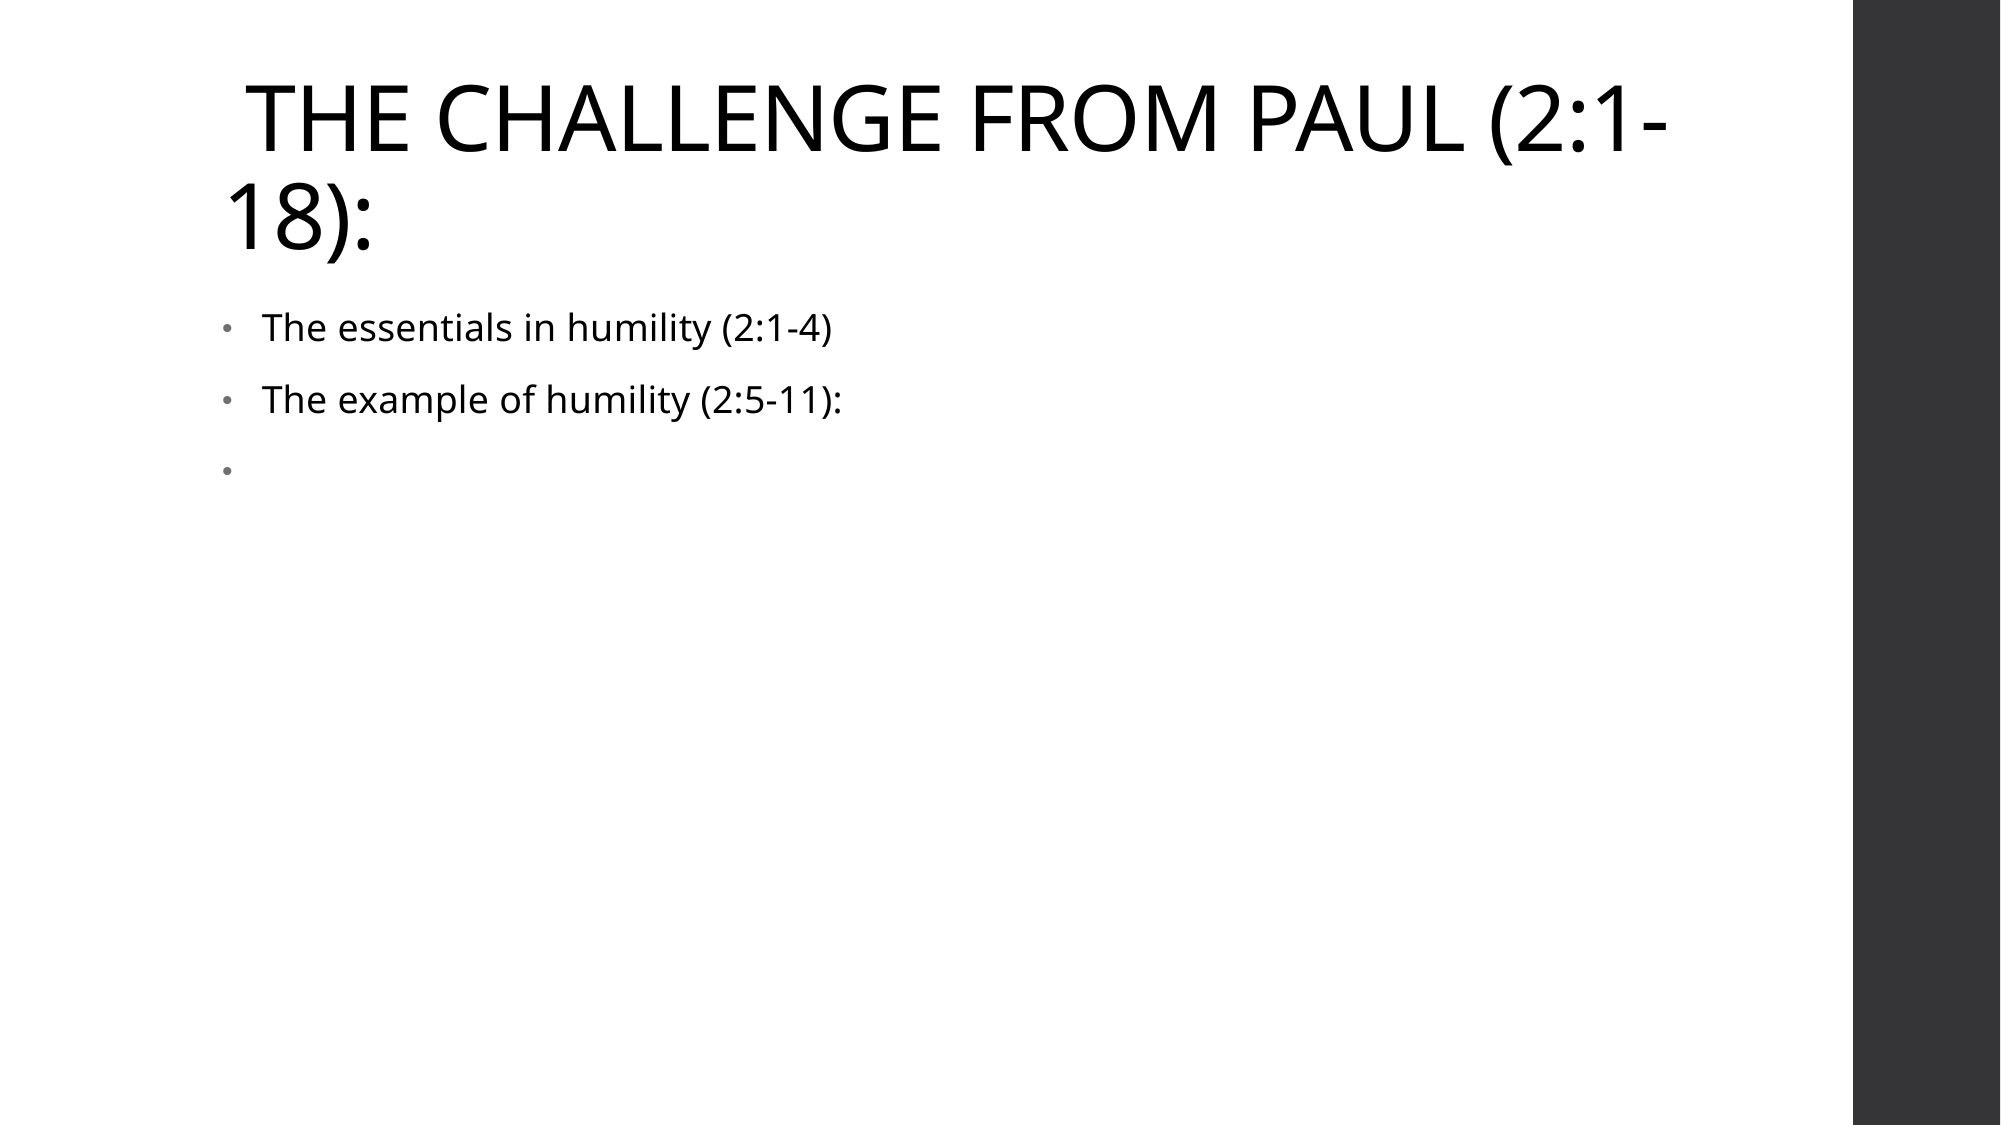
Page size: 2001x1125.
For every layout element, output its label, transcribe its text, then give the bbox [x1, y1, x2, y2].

title THE CHALLENGE FROM PAUL (2:1-18): [206, 60, 1797, 278]
list The essentials in humility (2:1-4) The example of humility (2:5-11): [206, 299, 1617, 1014]
